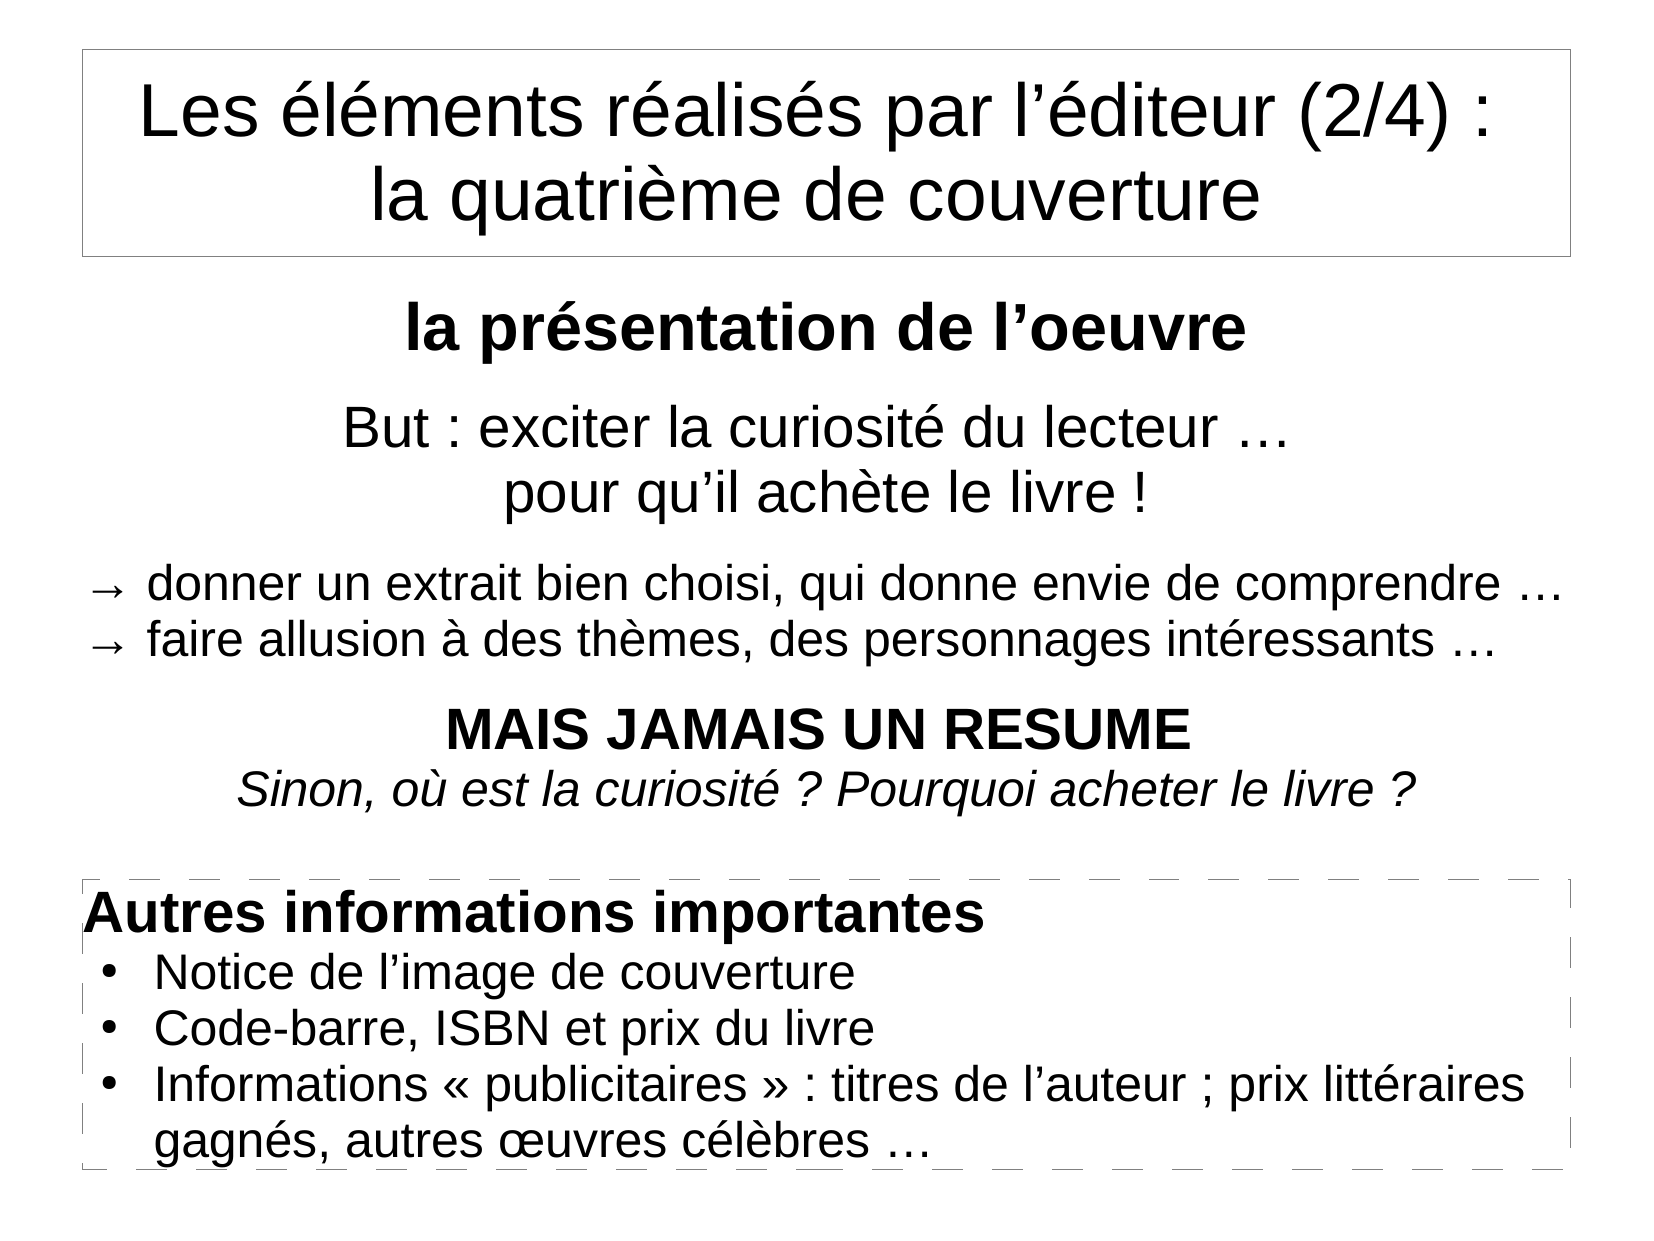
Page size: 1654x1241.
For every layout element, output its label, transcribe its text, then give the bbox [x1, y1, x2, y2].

list la présentation de l’oeuvre But : exciter la curiosité du lecteur … pour qu’il achète le livre ! → donner un extrait bien choisi, qui donne envie de comprendre … → faire allusion à des thèmes, des personnages intéressants … MAIS JAMAIS UN RESUME Sinon, où est la curiosité ? Pourquoi acheter le livre ? [82, 290, 1571, 827]
list Autres informations importantes Notice de l’image de couverture Code-barre, ISBN et prix du livre Informations « publicitaires » : titres de l’auteur ; prix littéraires gagnés, autres œuvres célèbres … [82, 879, 1571, 1170]
title Les éléments réalisés par l’éditeur (2/4) : la quatrième de couverture [82, 49, 1571, 257]
